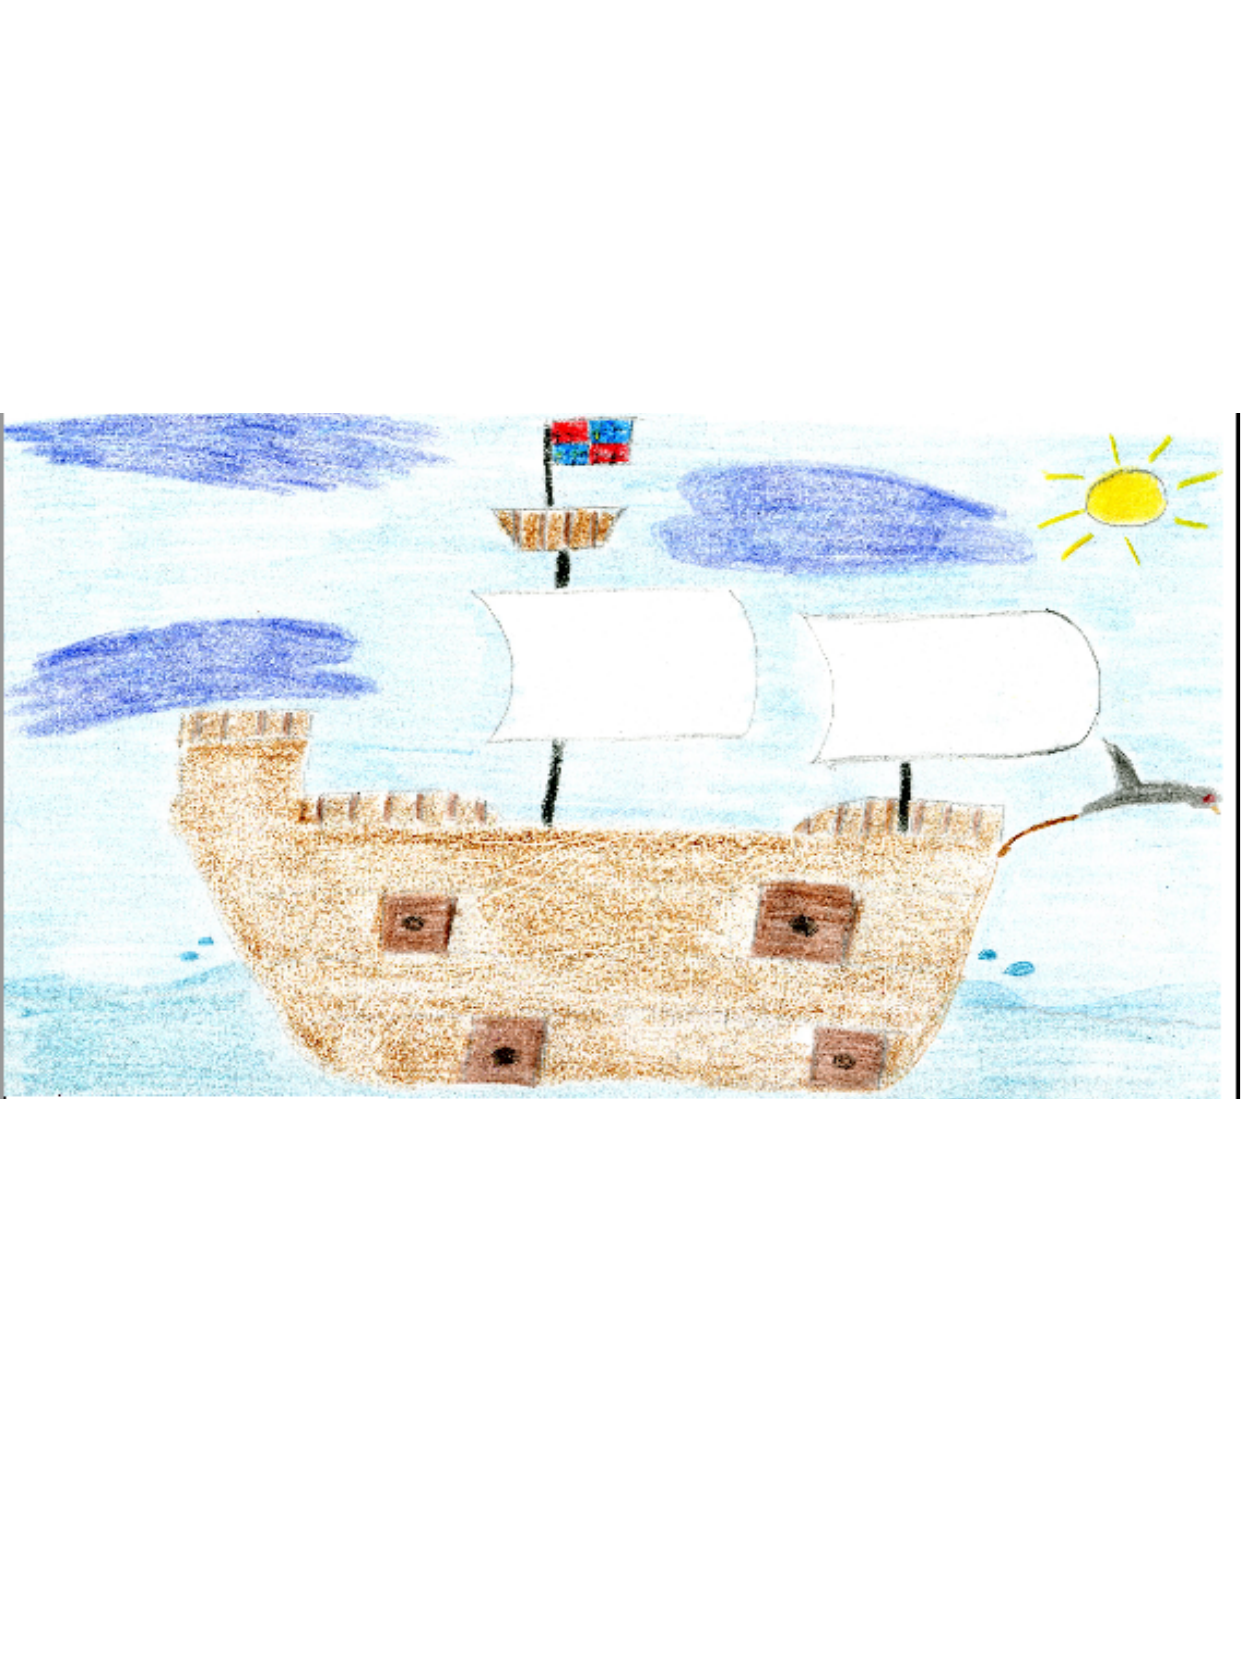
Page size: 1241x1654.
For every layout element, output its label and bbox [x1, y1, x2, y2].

picture [0, 413, 1241, 1099]
